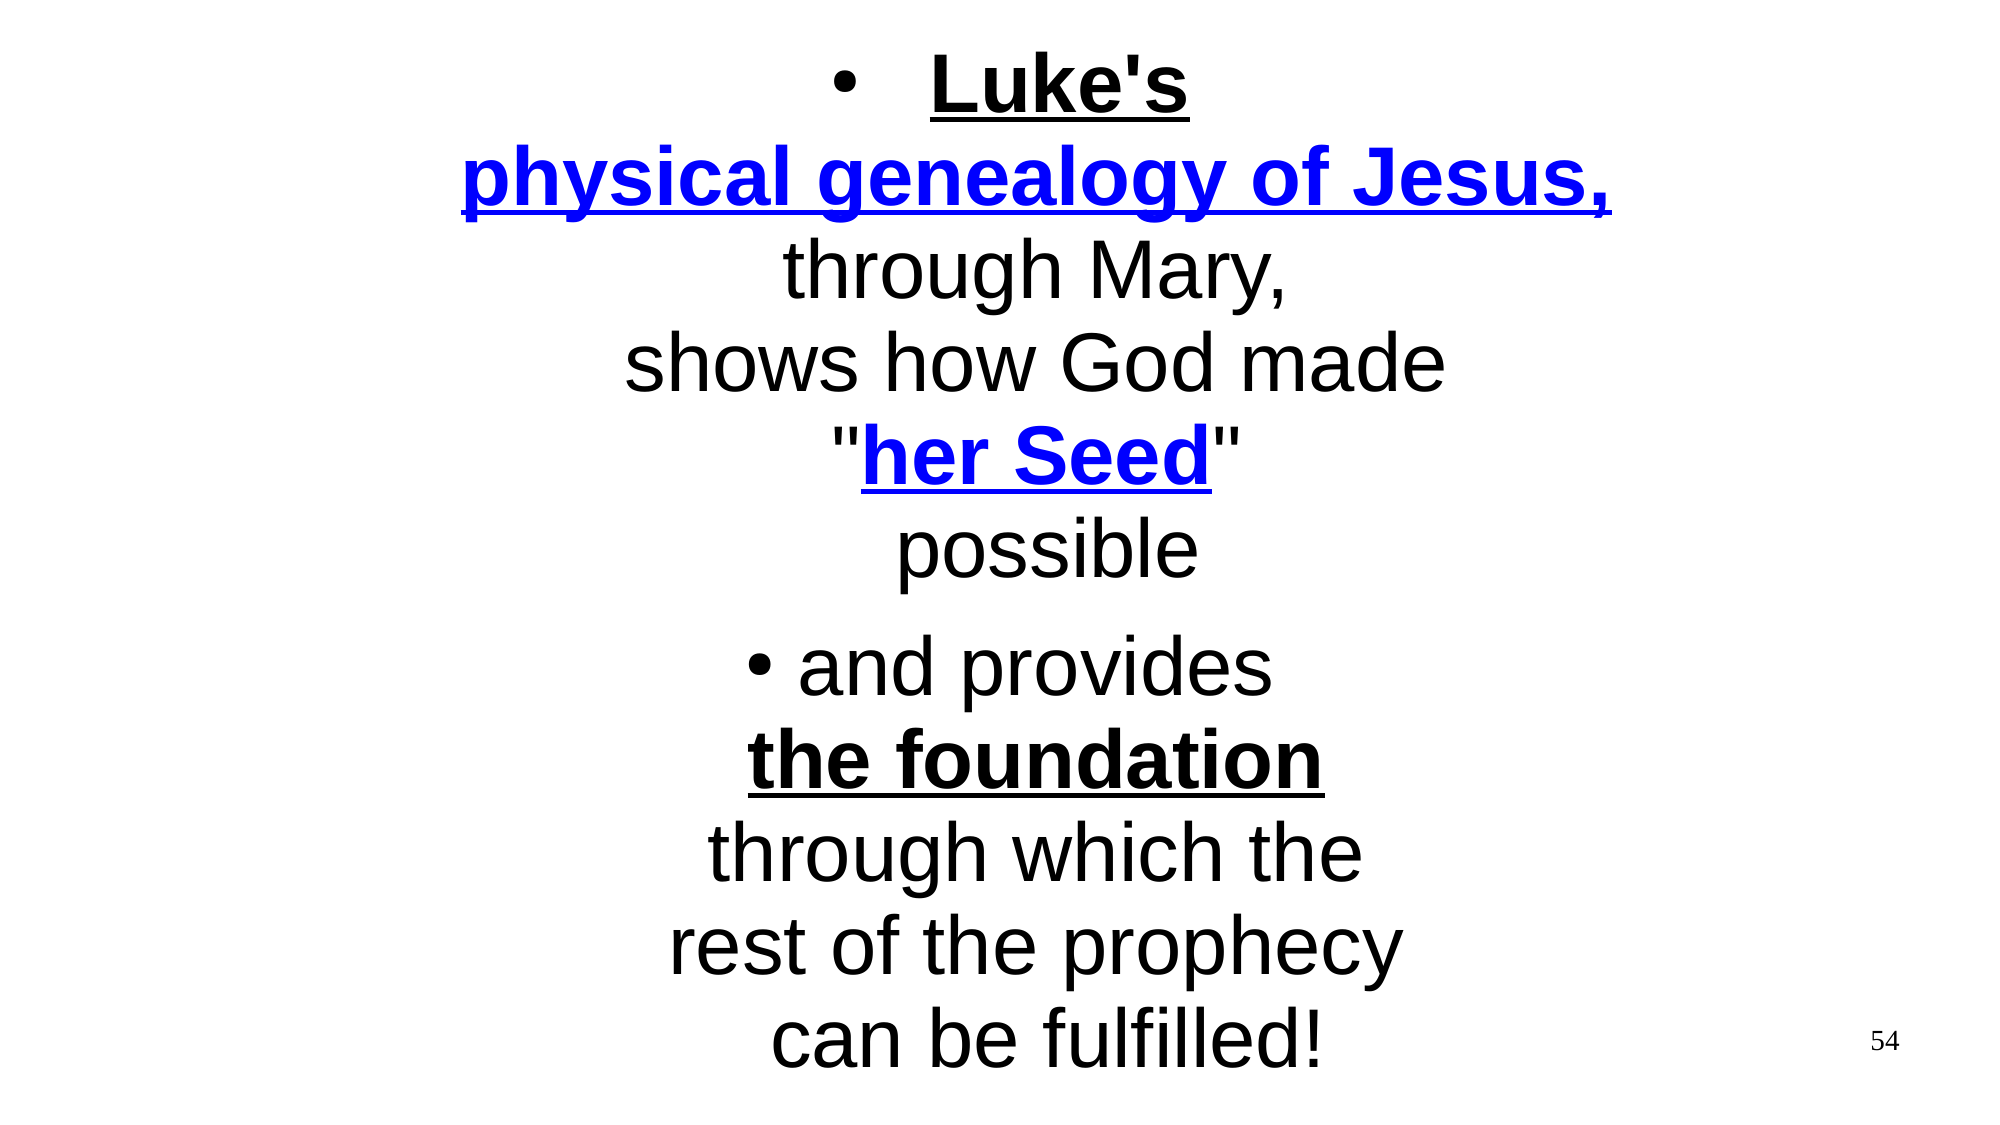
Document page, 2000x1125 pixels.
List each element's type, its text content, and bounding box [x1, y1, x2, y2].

list Luke's physical genealogy of Jesus, through Mary, shows how God made "her Seed" possible and provides the foundation through which the rest of the prophecy can be fulfilled! [37, 37, 1988, 1088]
